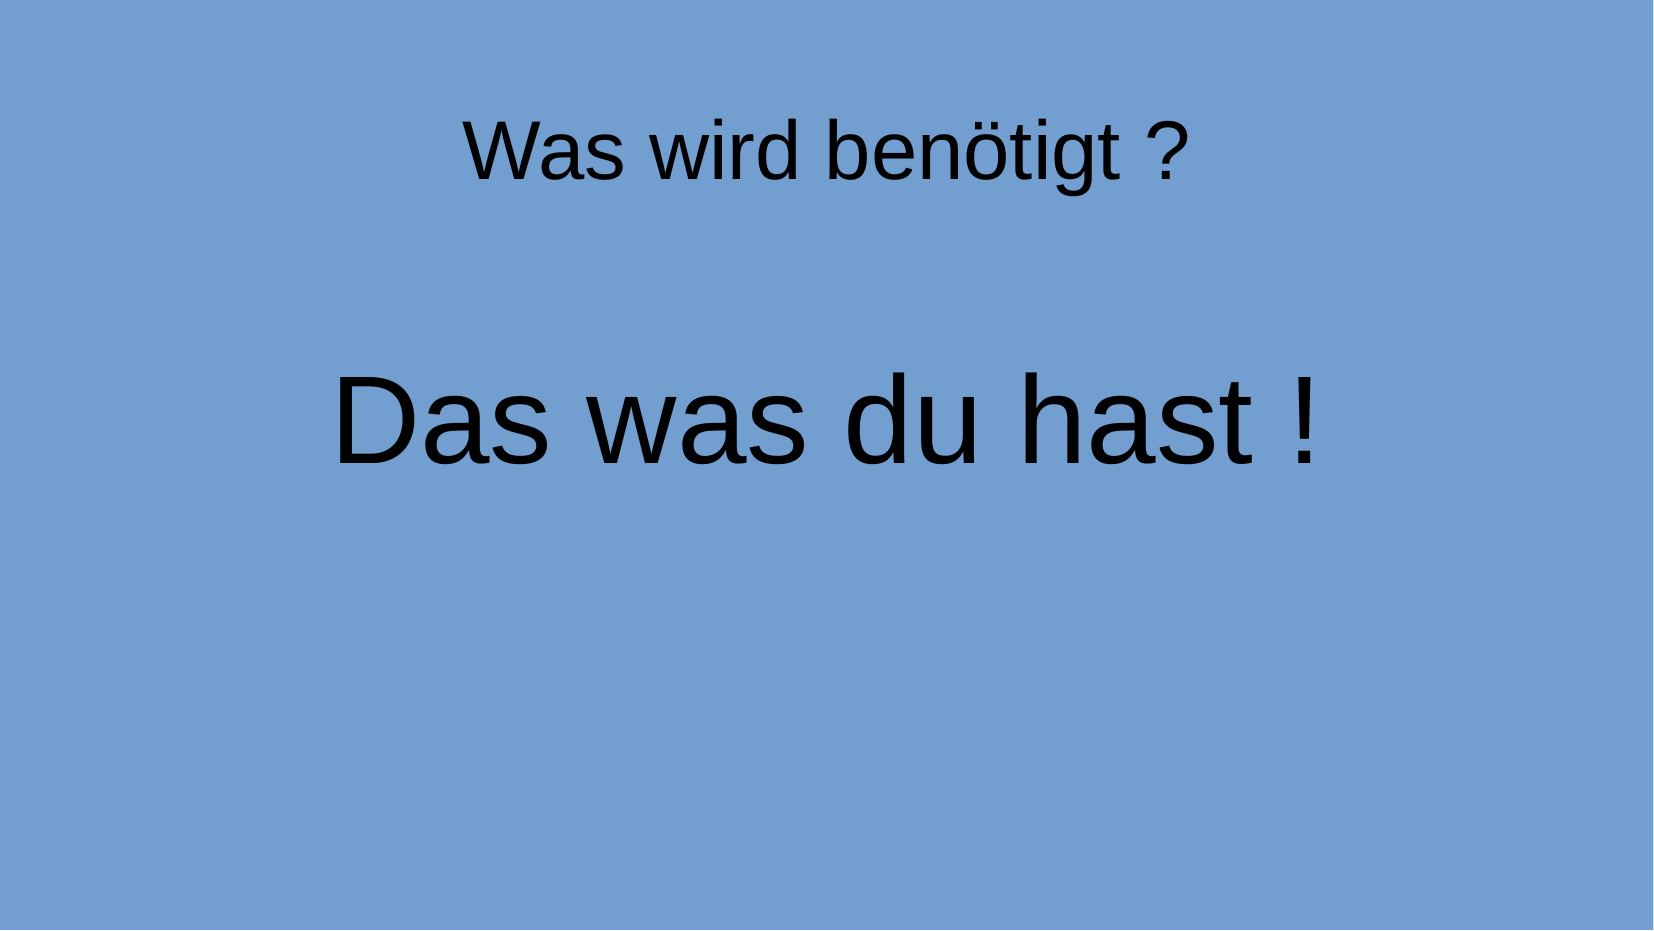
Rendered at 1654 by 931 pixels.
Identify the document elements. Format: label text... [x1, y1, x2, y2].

text_box Was wird benötigt ? Das was du hast ! [29, 29, 1625, 931]
